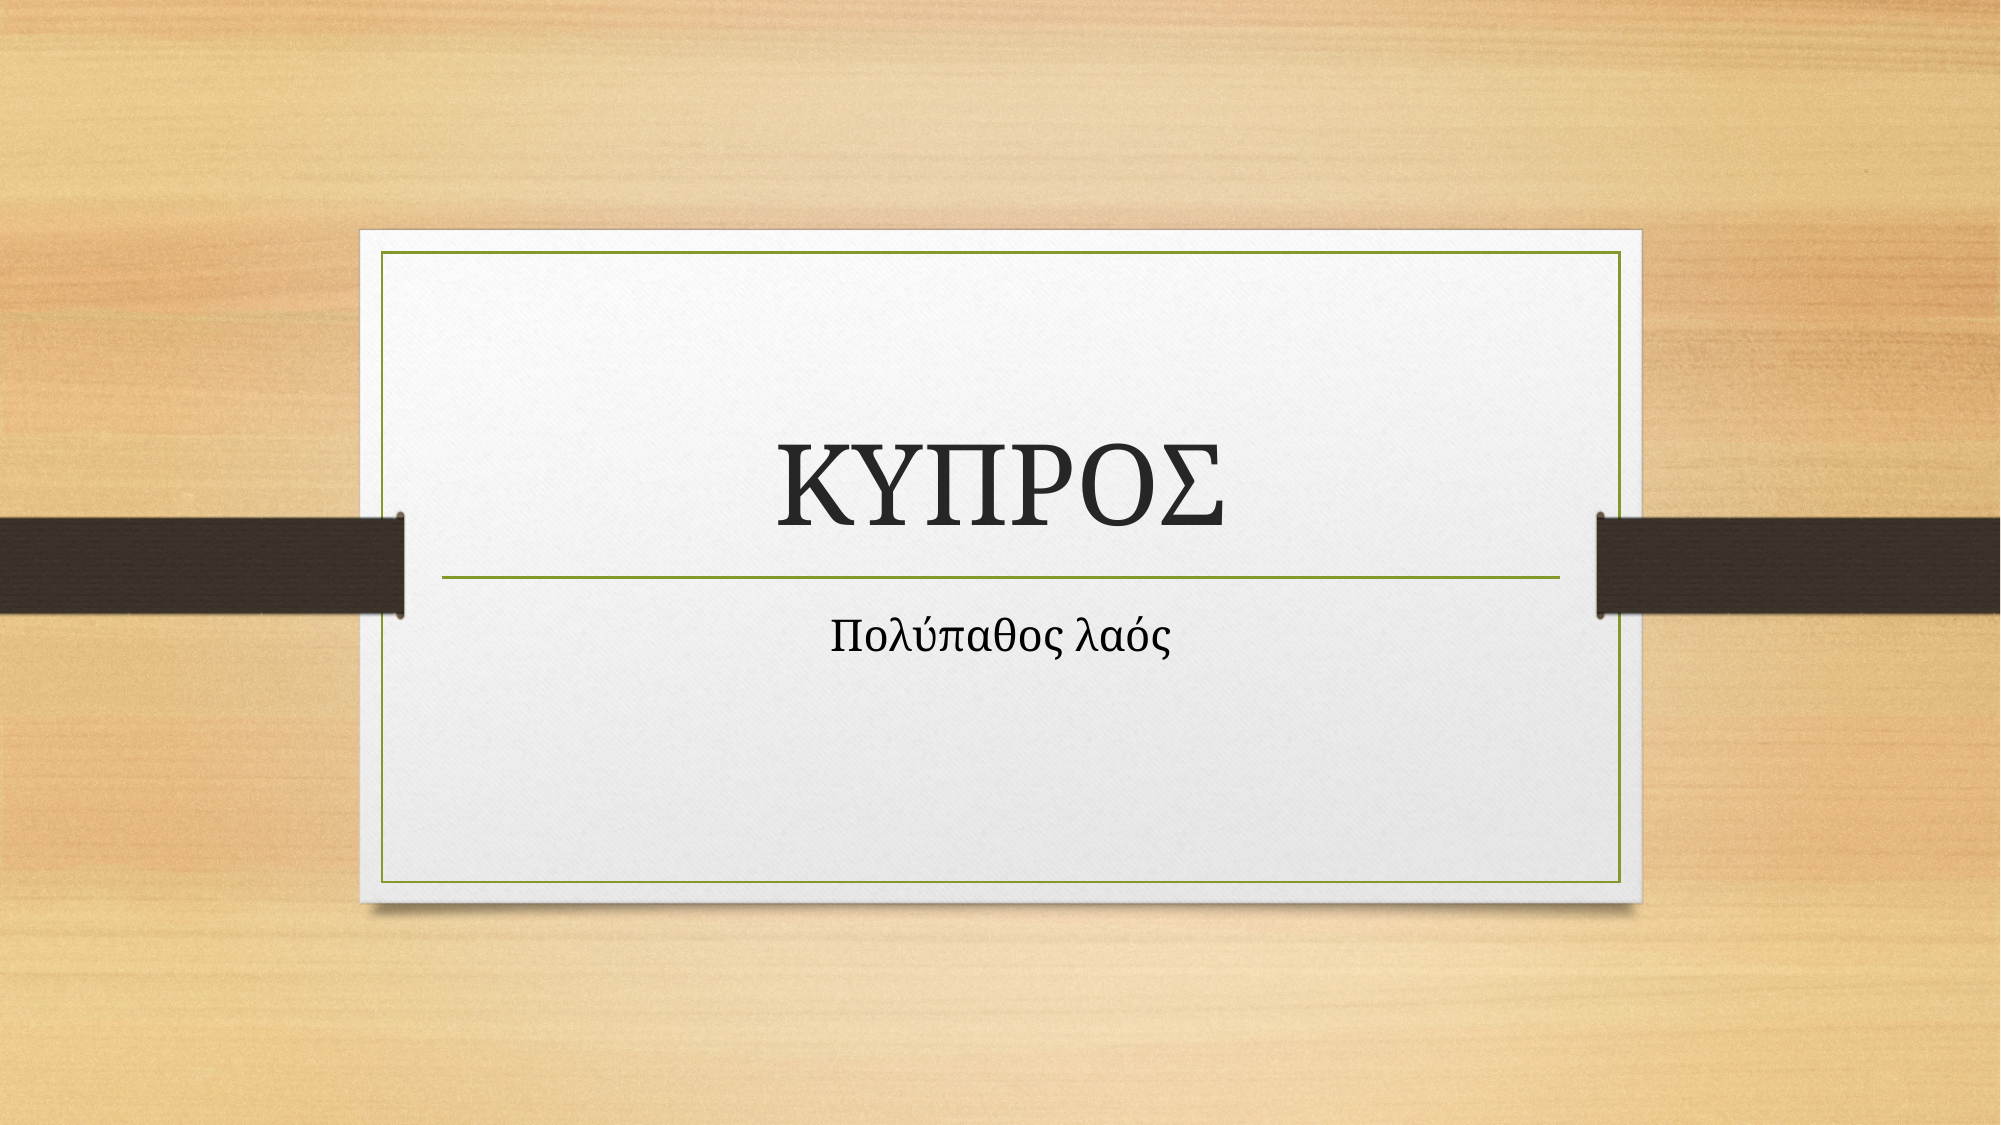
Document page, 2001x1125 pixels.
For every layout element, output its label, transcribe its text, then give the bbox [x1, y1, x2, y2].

title ΚΥΠΡΟΣ [441, 306, 1560, 556]
subtitle Πολύπαθος λαός [441, 600, 1560, 817]
